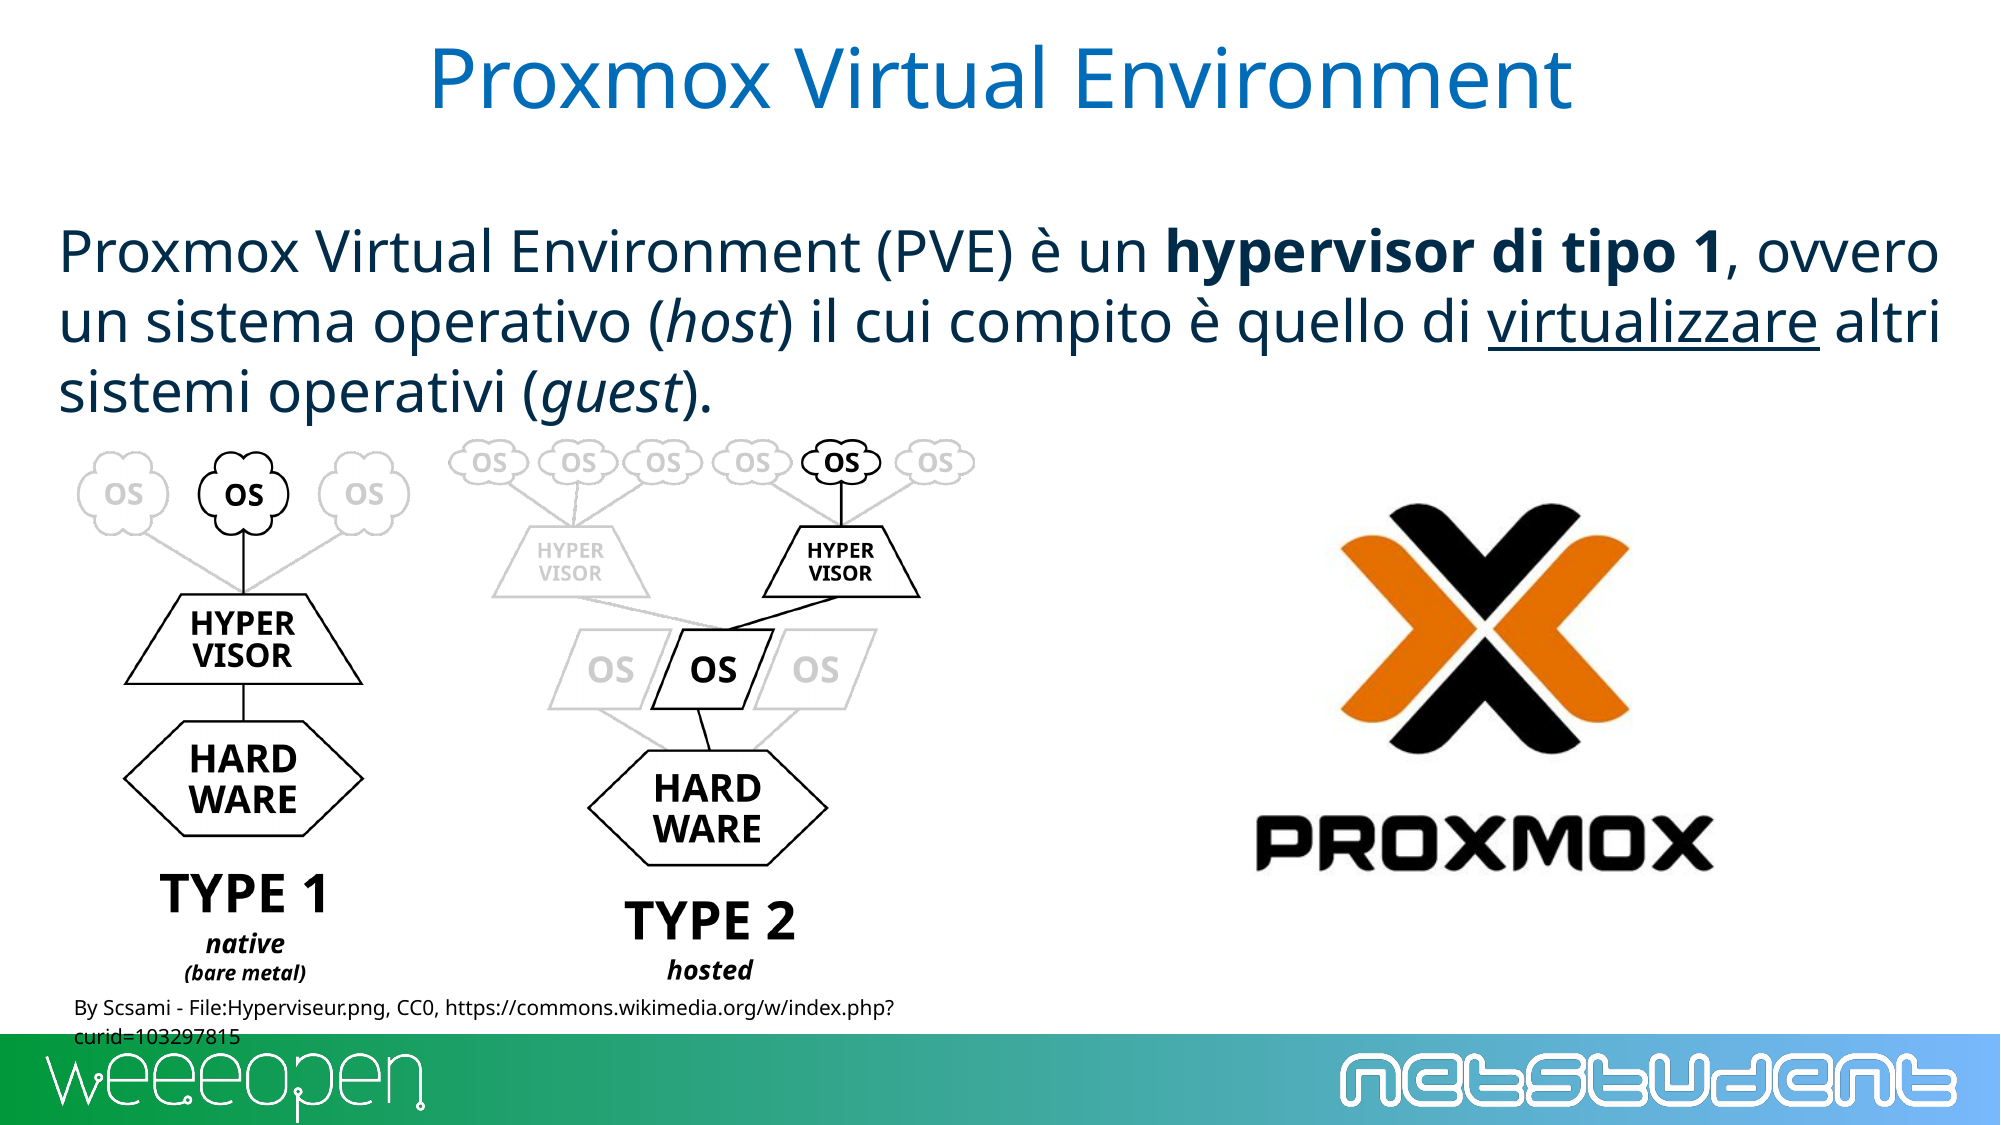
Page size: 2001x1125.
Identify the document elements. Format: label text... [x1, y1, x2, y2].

text_box By Scsami - File:Hyperviseur.png, CC0, https://commons.wikimedia.org/w/index.php?curid=103297815 [59, 986, 1063, 1026]
picture [1181, 383, 1789, 991]
picture [77, 439, 975, 983]
picture [45, 1053, 425, 1123]
picture [1340, 1053, 1957, 1107]
title Proxmox Virtual Environment [43, 29, 1959, 206]
list Proxmox Virtual Environment (PVE) è un hypervisor di tipo 1, ovvero un sistema operativo (host) il cui compito è quello di virtualizzare altri sistemi operativi (guest). [43, 206, 1959, 384]
